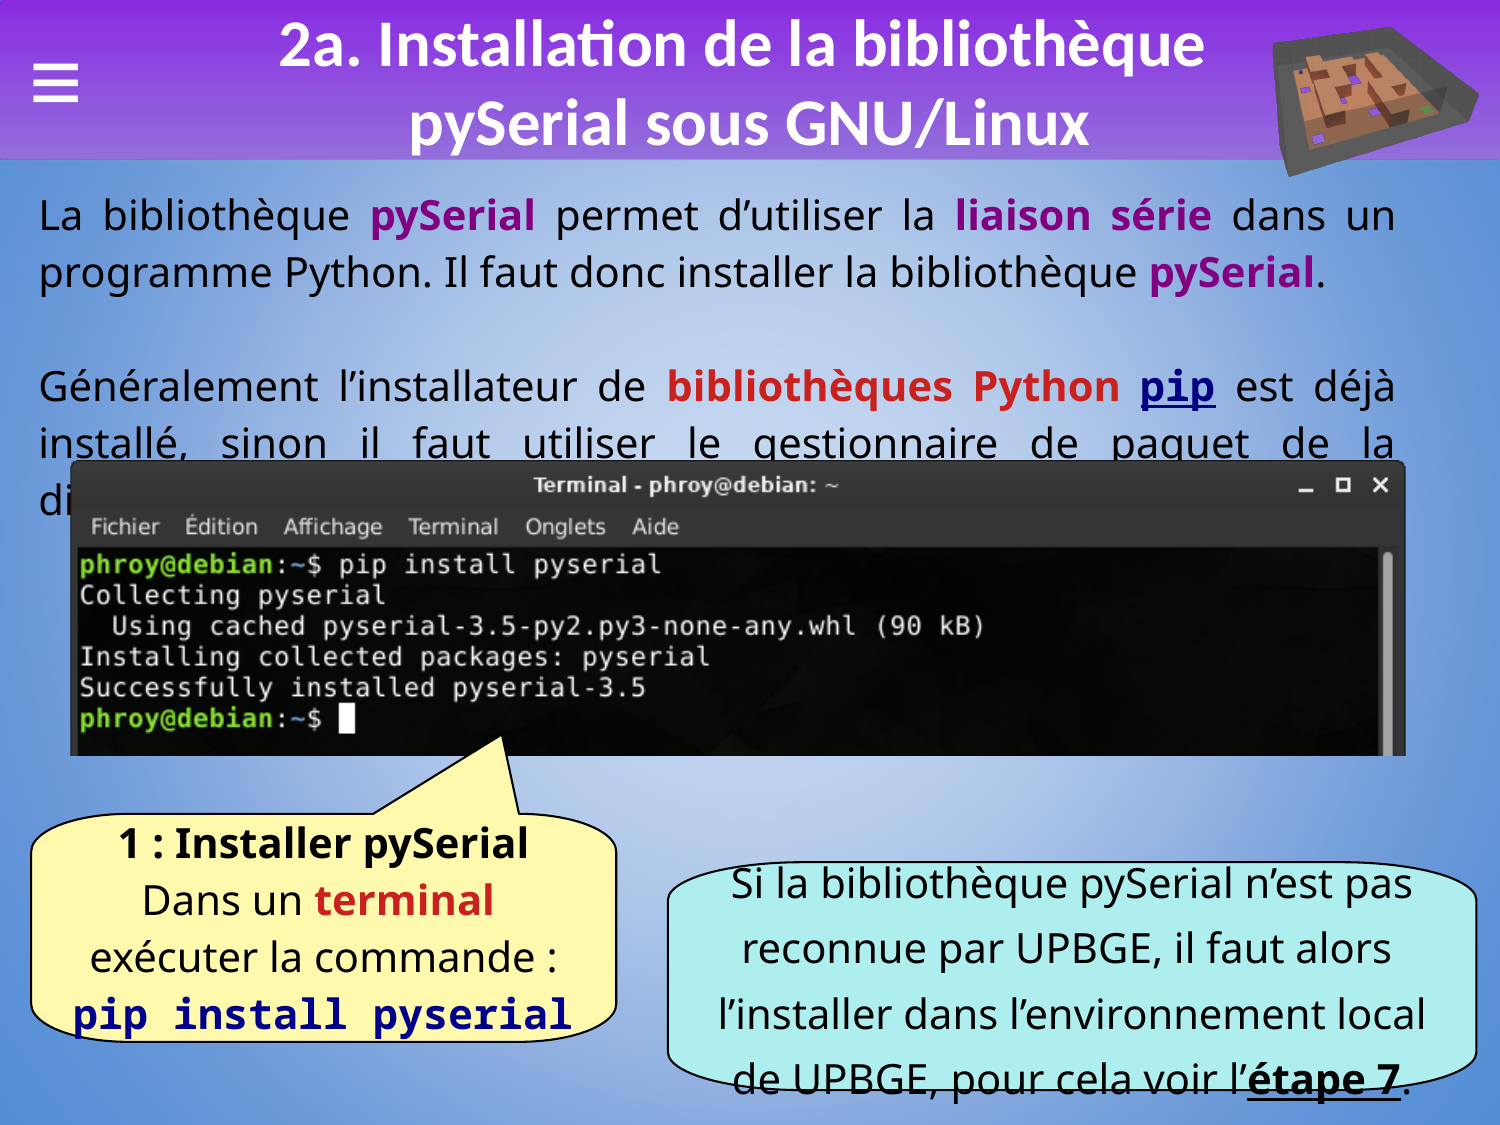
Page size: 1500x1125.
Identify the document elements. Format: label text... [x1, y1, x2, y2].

text_box 2a. Installation de la bibliothèque pySerial sous GNU/Linux [0, 0, 1500, 159]
text_box ≡ [14, 23, 101, 141]
picture [0, 27, 1500, 1125]
text_box 1 : Installer pySerial Dans un terminal exécuter la commande : pip install pyserial [31, 734, 617, 1042]
text_box Si la bibliothèque pySerial n’est pas reconnue par UPBGE, il faut alors l’installer dans l’environnement local de UPBGE, pour cela voir l’étape 7. [667, 862, 1477, 1091]
text_box La bibliothèque pySerial permet d’utiliser la liaison série dans un programme Python. Il faut donc installer la bibliothèque pySerial. Généralement l’installateur de bibliothèques Python pip est déjà installé, sinon il faut utiliser le gestionnaire de paquet de la distribution pour l’installer. [23, 178, 1412, 445]
